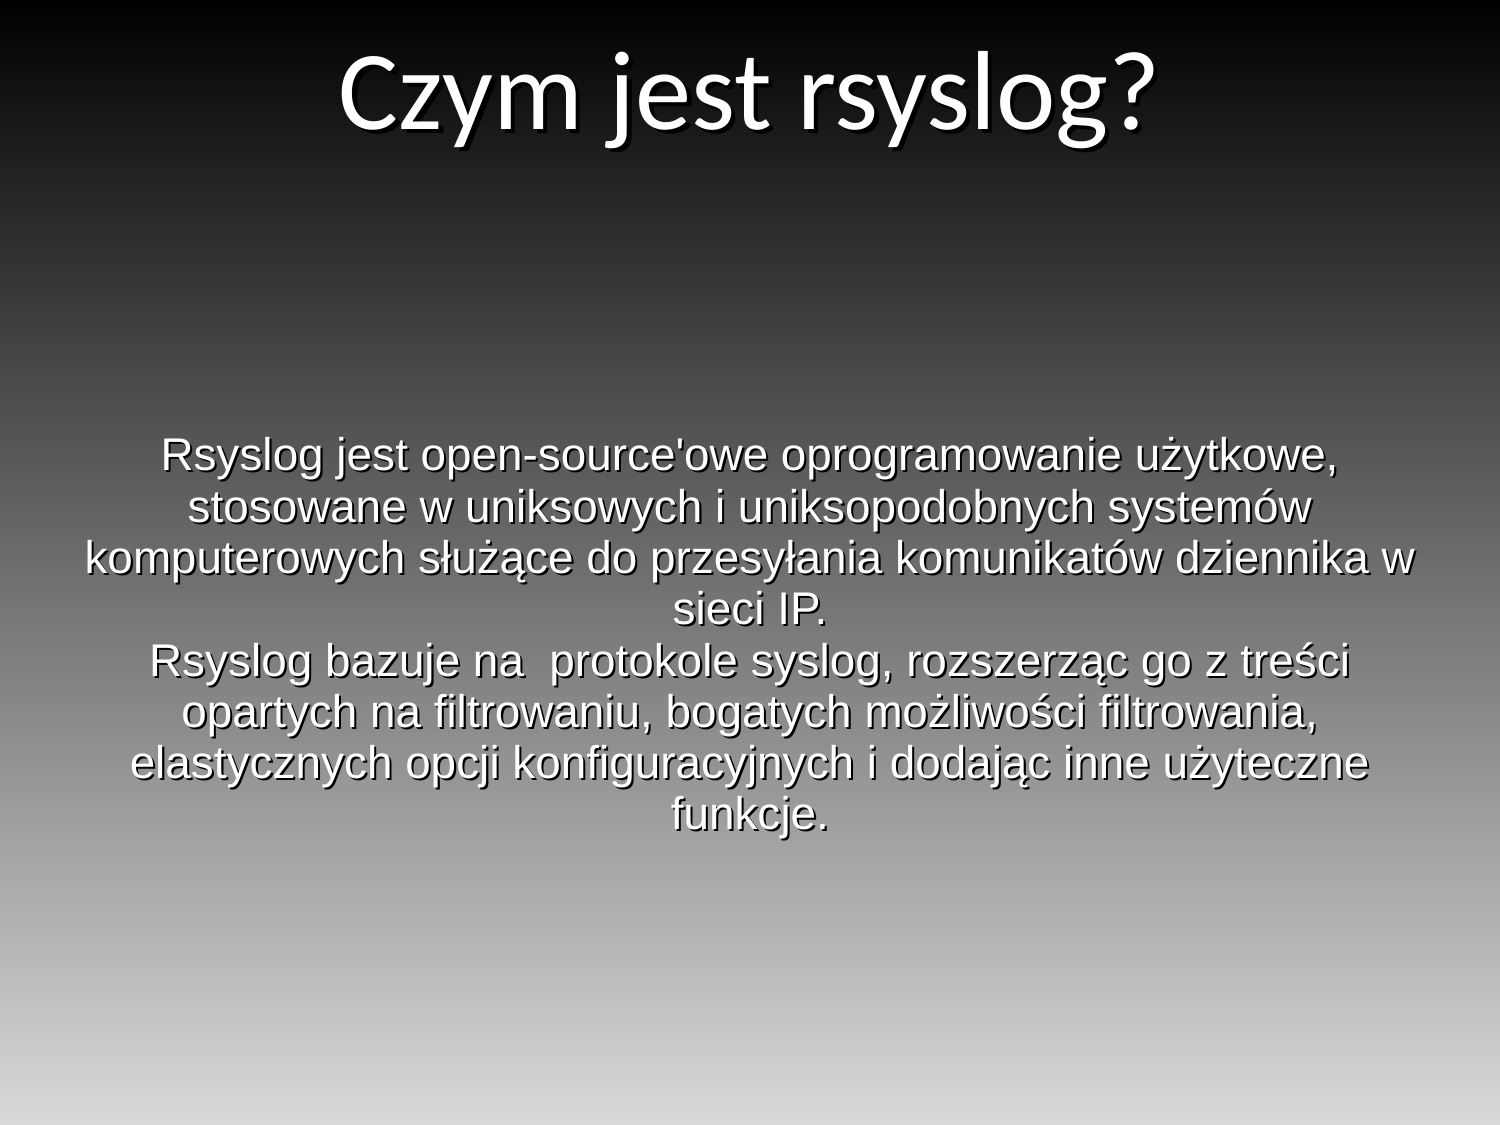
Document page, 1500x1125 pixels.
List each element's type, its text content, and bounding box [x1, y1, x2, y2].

subtitle Rsyslog jest open-source'owe oprogramowanie użytkowe, stosowane w uniksowych i uniksopodobnych systemów komputerowych służące do przesyłania komunikatów dziennika w sieci IP. Rsyslog bazuje na protokole syslog, rozszerząc go z treści opartych na filtrowaniu, bogatych możliwości filtrowania, elastycznych opcji konfiguracyjnych i dodając inne użyteczne funkcje. [75, 270, 1425, 999]
title Czym jest rsyslog? [75, 33, 1425, 244]
